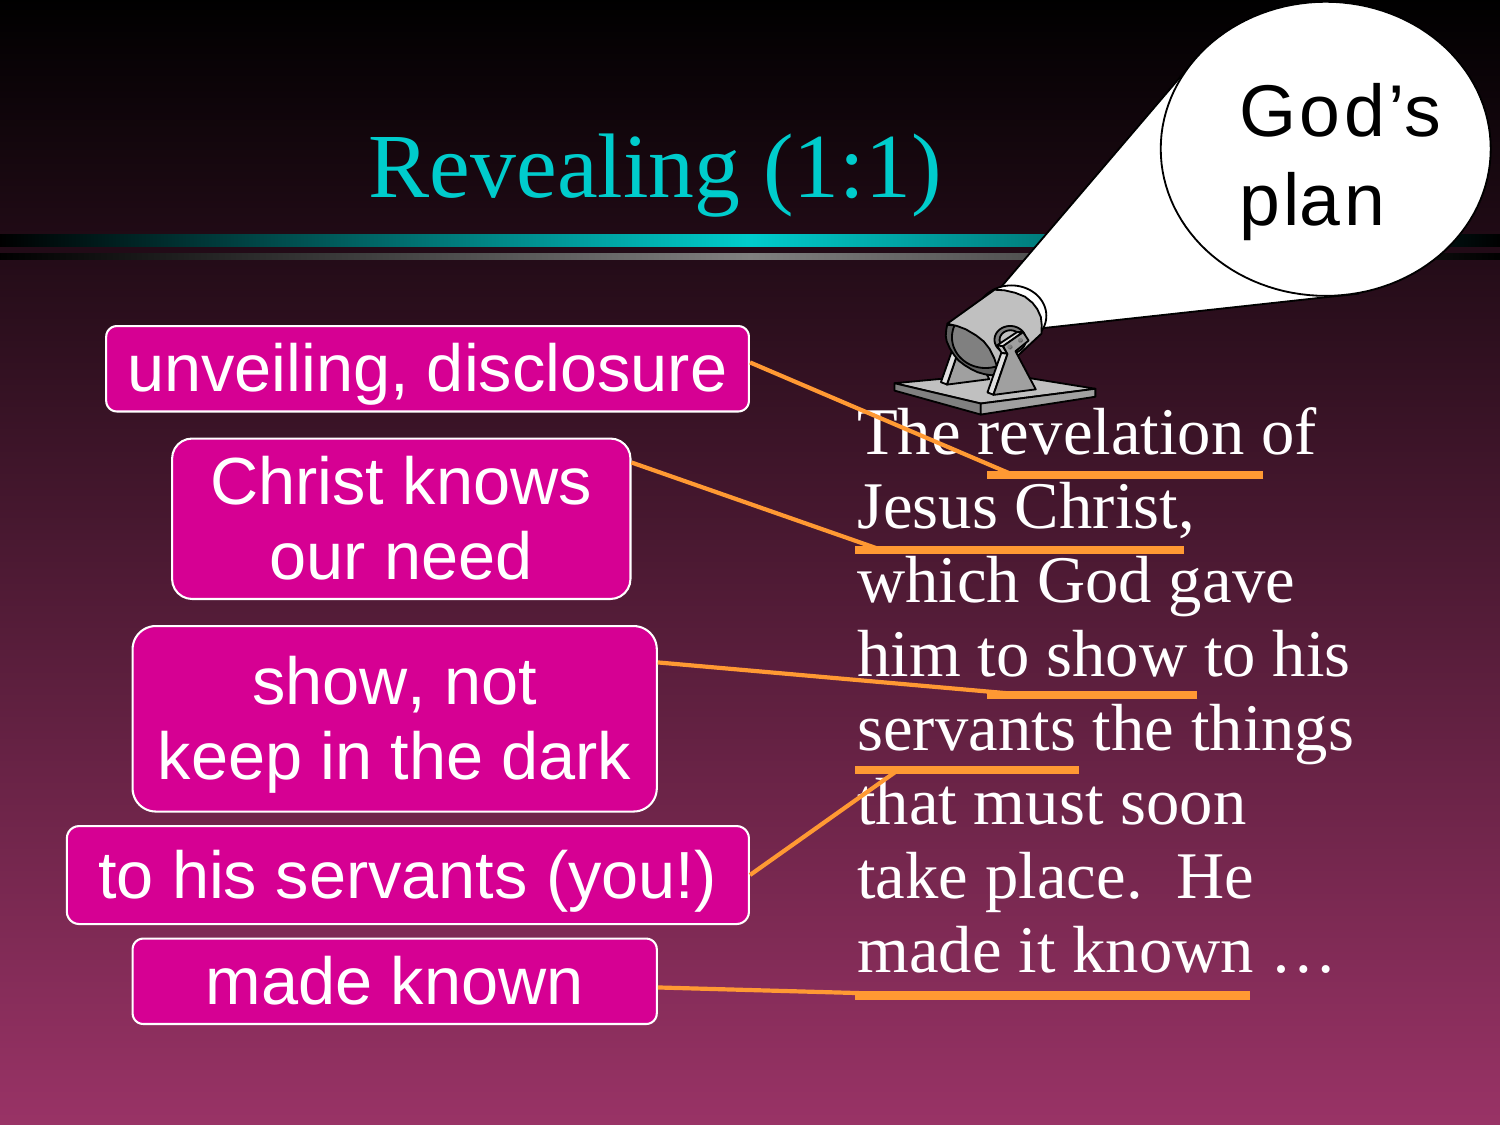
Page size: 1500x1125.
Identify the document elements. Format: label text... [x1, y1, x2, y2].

picture [889, 0, 1495, 421]
text_box made known [132, 938, 657, 1025]
text_box show, not keep in the dark [132, 626, 657, 812]
text_box unveiling, disclosure [106, 326, 749, 412]
title Revealing (1:1) [99, 37, 889, 225]
text_box Christ knows our need [172, 438, 631, 599]
text_box to his servants (you!) [66, 826, 749, 925]
text_box The revelation of Jesus Christ, which God gave him to show to his servants the things that must soon take place. He made it known … [842, 405, 1382, 996]
